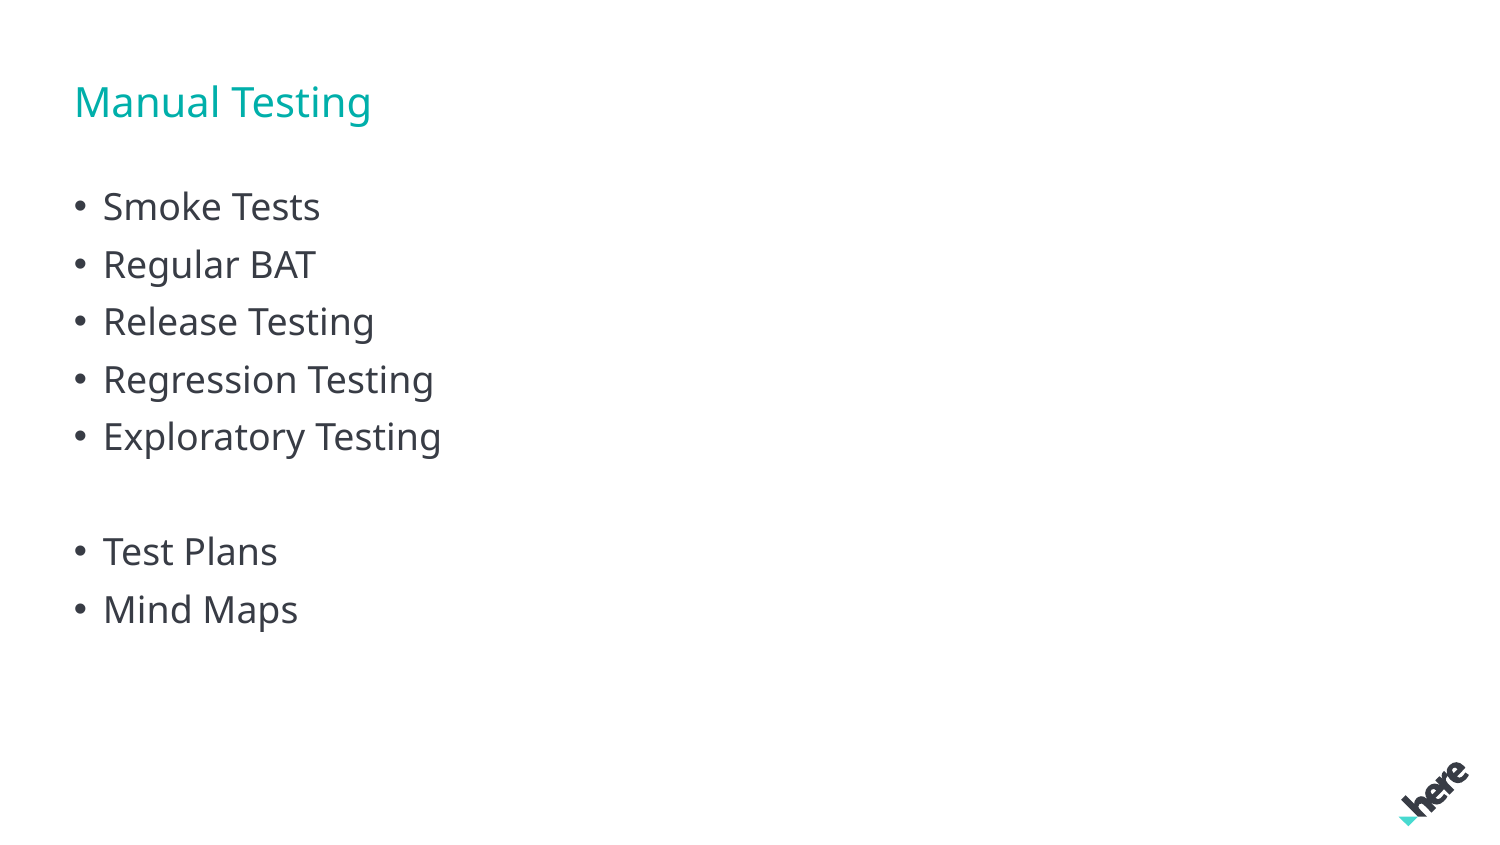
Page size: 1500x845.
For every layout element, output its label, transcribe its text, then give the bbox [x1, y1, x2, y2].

title Manual Testing [68, 34, 1388, 130]
list Smoke Tests Regular BAT Release Testing Regression Testing Exploratory Testing Test Plans Mind Maps [68, 180, 1388, 757]
